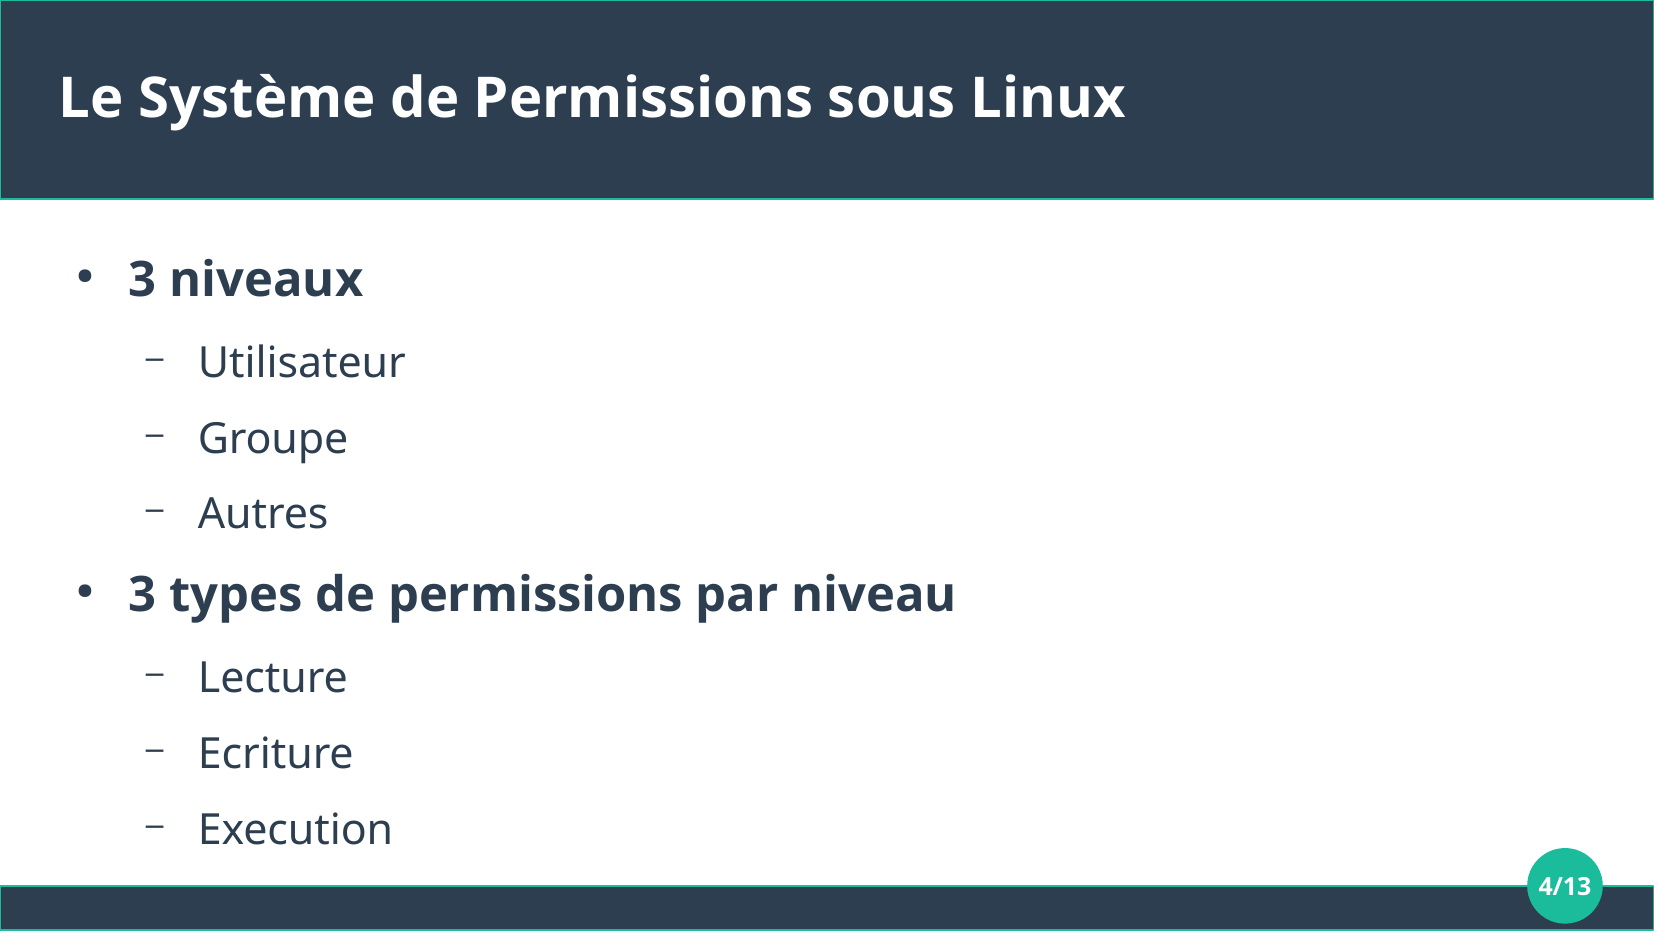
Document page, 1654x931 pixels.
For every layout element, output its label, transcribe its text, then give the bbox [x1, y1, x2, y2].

title Le Système de Permissions sous Linux [59, 37, 1595, 155]
list 3 niveaux Utilisateur Groupe Autres 3 types de permissions par niveau Lecture Ecriture Execution [59, 243, 1595, 864]
